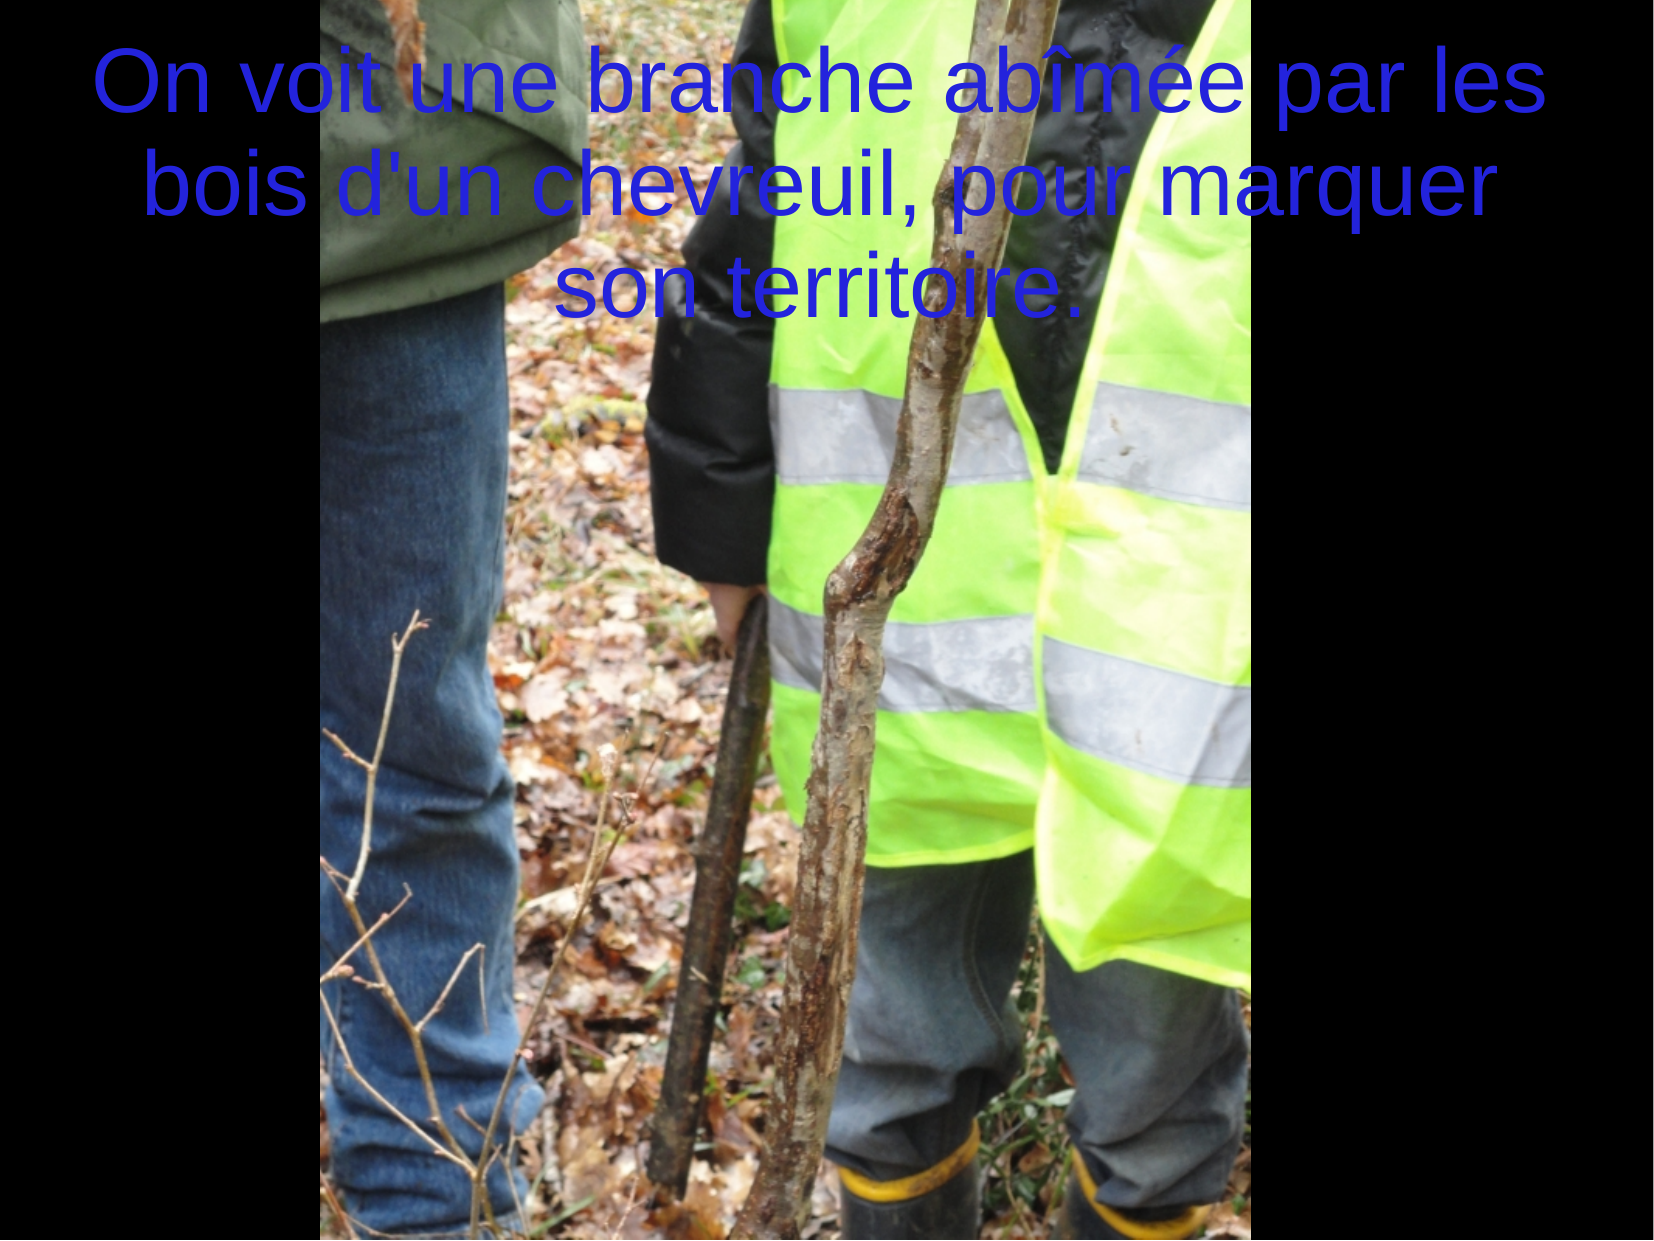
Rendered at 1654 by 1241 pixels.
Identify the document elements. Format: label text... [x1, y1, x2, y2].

picture [320, 338, 1251, 1240]
title On voit une branche abîmée par les bois d'un chevreuil, pour marquer son territoire. [76, 29, 1565, 338]
picture [320, 0, 1251, 29]
